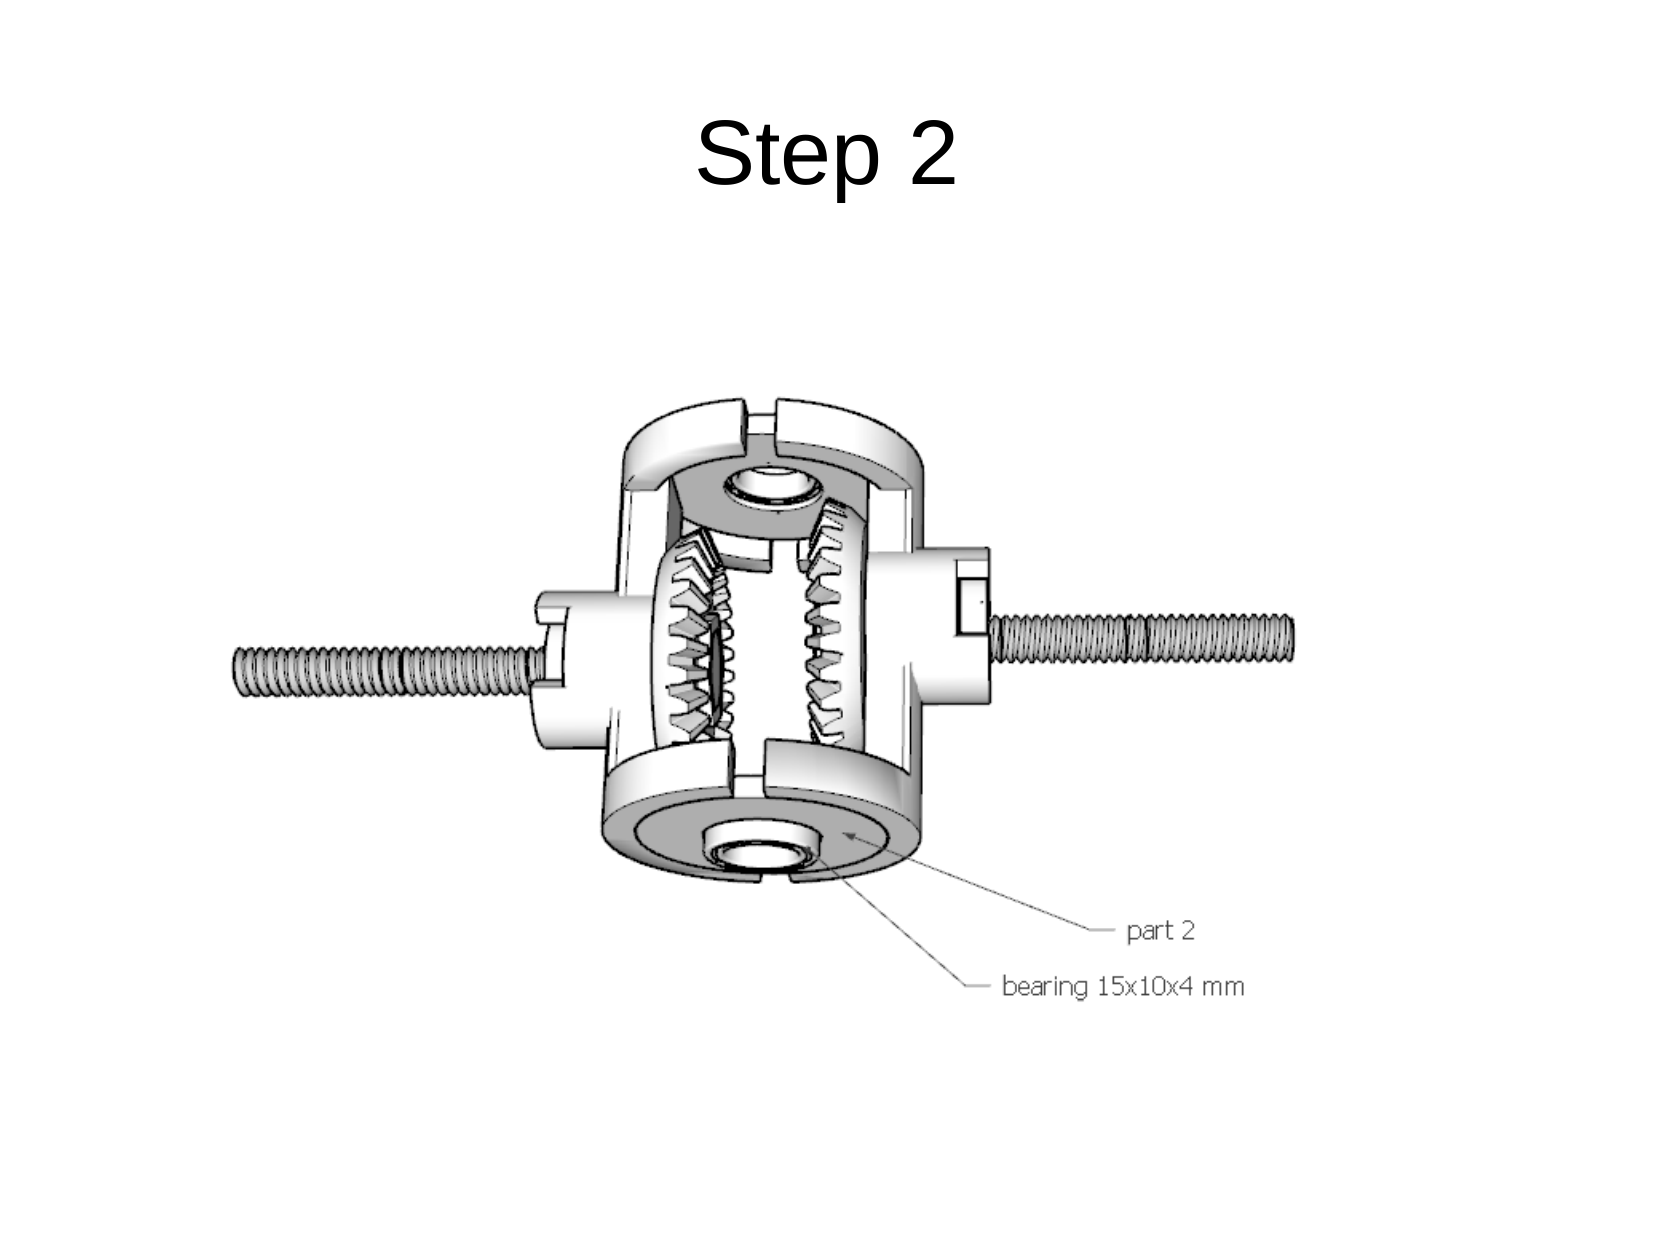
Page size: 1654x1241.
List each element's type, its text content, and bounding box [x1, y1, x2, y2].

title Step 2 [82, 49, 1571, 257]
picture [126, 290, 1528, 1109]
